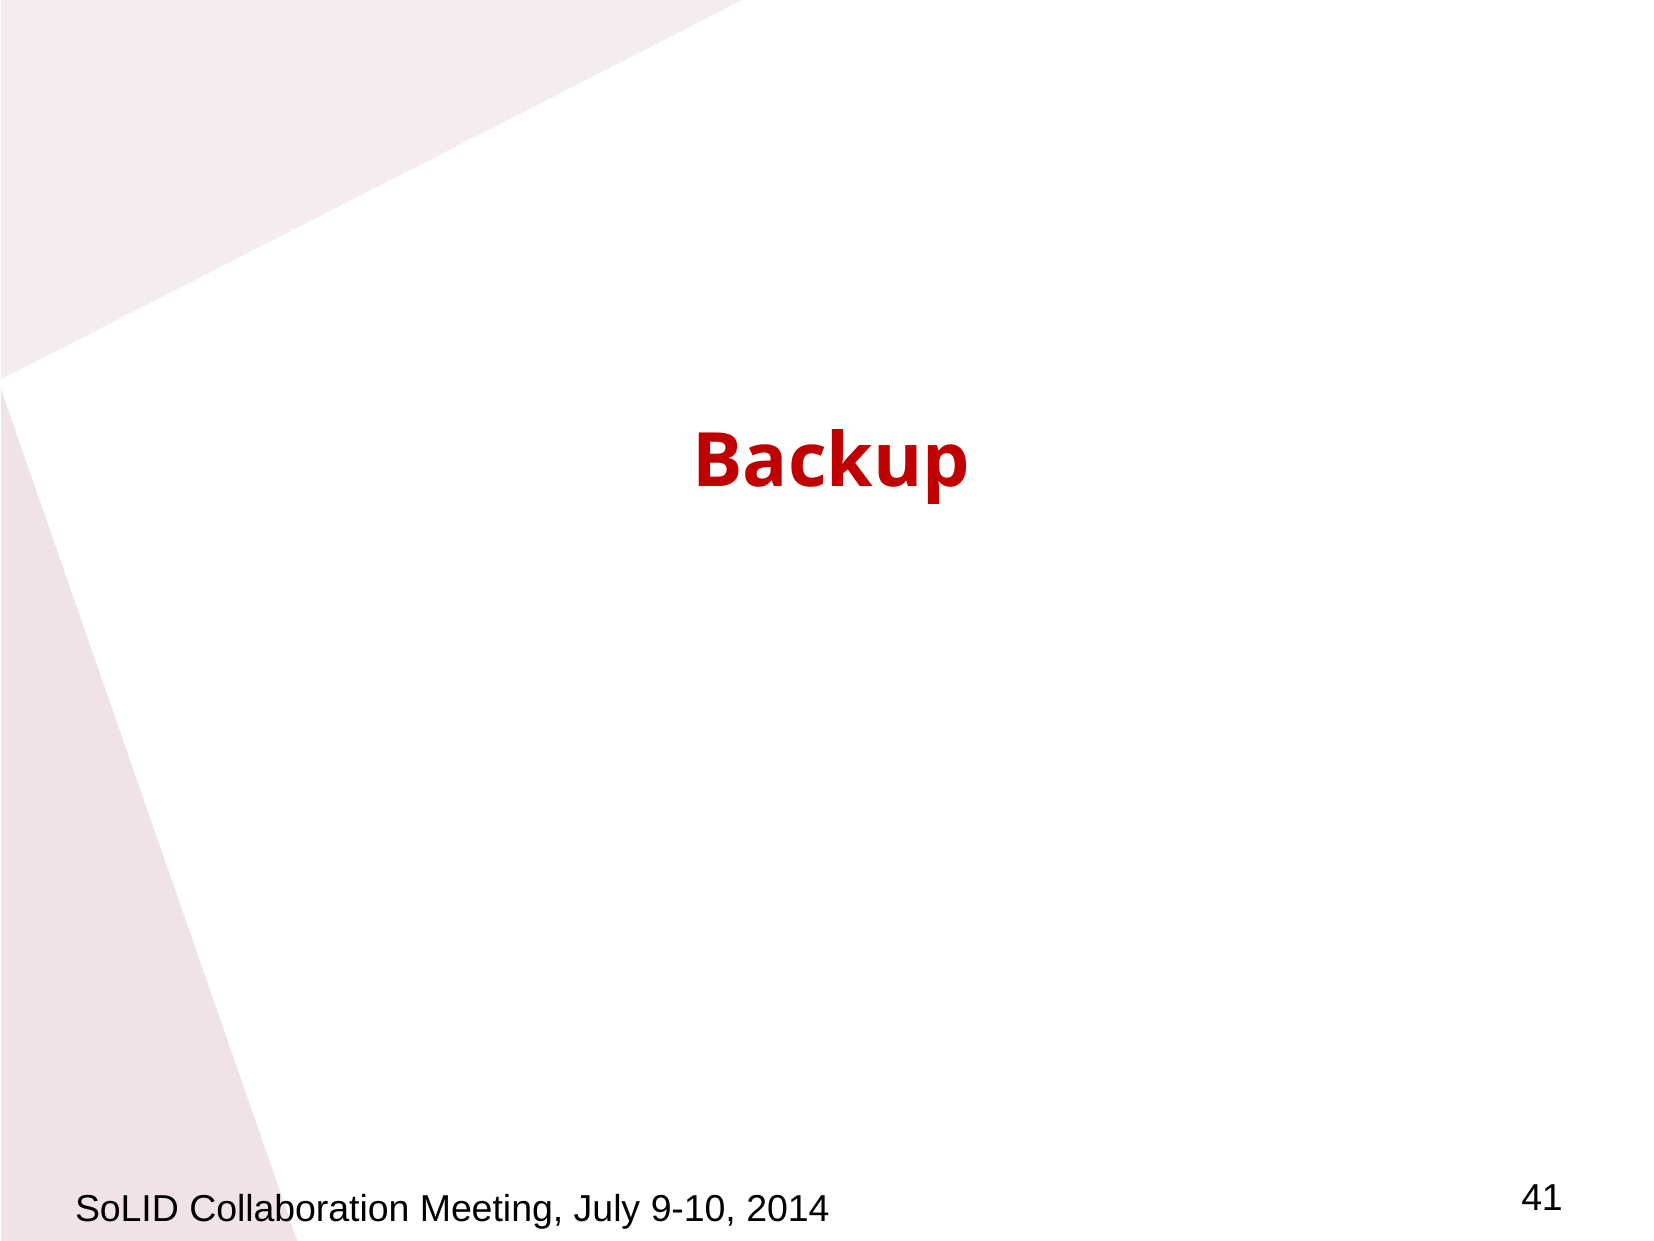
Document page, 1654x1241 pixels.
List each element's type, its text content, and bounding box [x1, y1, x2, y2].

title Backup [75, 412, 1588, 538]
